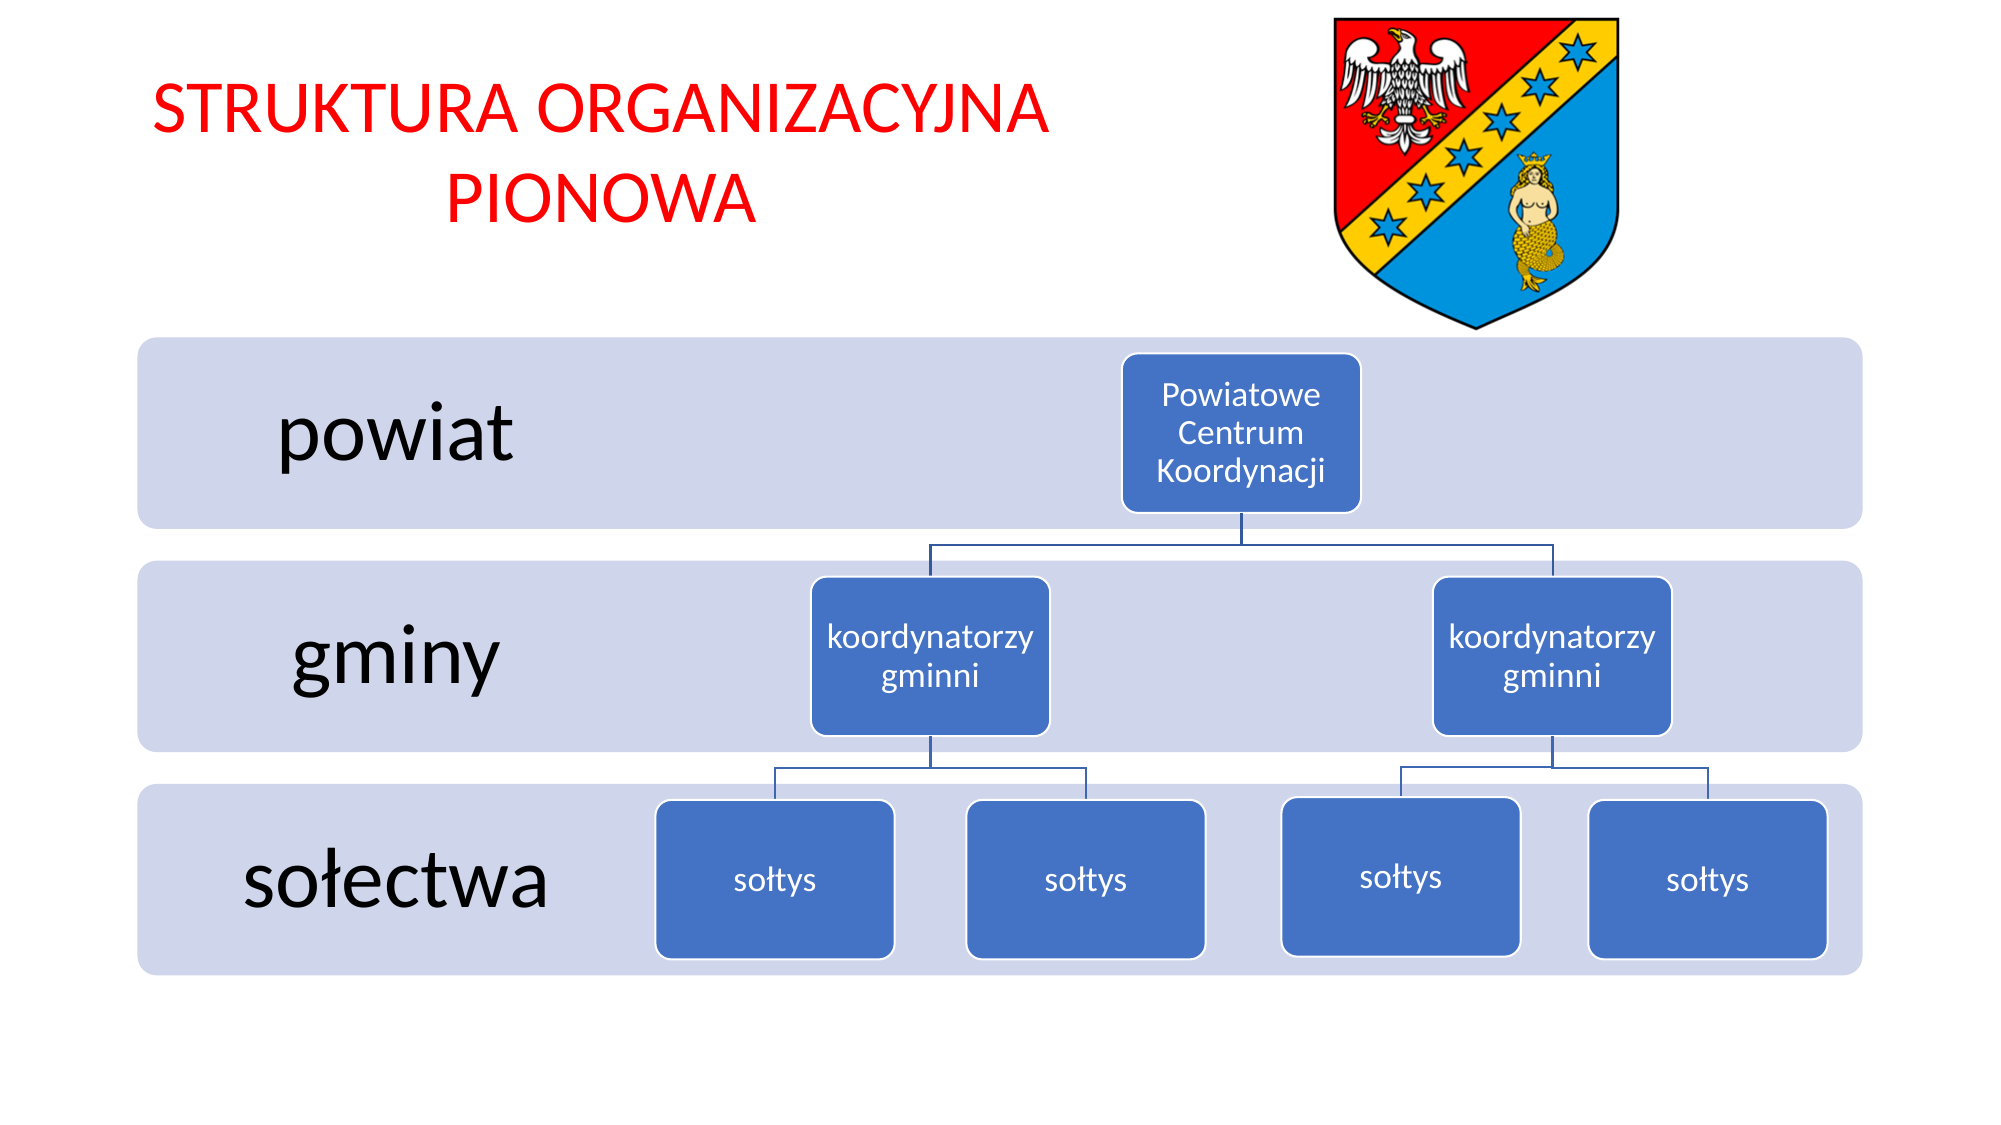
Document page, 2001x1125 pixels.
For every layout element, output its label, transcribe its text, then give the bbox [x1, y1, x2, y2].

text_box Powiatowe Centrum Koordynacji [1121, 353, 1362, 513]
text_box sołtys [655, 799, 895, 960]
text_box koordynatorzy gminni [810, 576, 1051, 737]
text_box sołectwa [137, 783, 1863, 976]
text_box sołtys [1281, 797, 1521, 957]
text_box koordynatorzy gminni [1432, 576, 1673, 737]
text_box powiat [137, 337, 1863, 529]
text_box sołtys [966, 799, 1206, 960]
text_box gminy [932, 560, 1552, 753]
text_box gminy [137, 560, 929, 753]
text_box STRUKTURA ORGANIZACYJNA PIONOWA [137, 49, 1114, 247]
text_box gminy [1554, 560, 1863, 753]
picture [1329, 13, 1624, 335]
text_box sołtys [1588, 799, 1828, 960]
